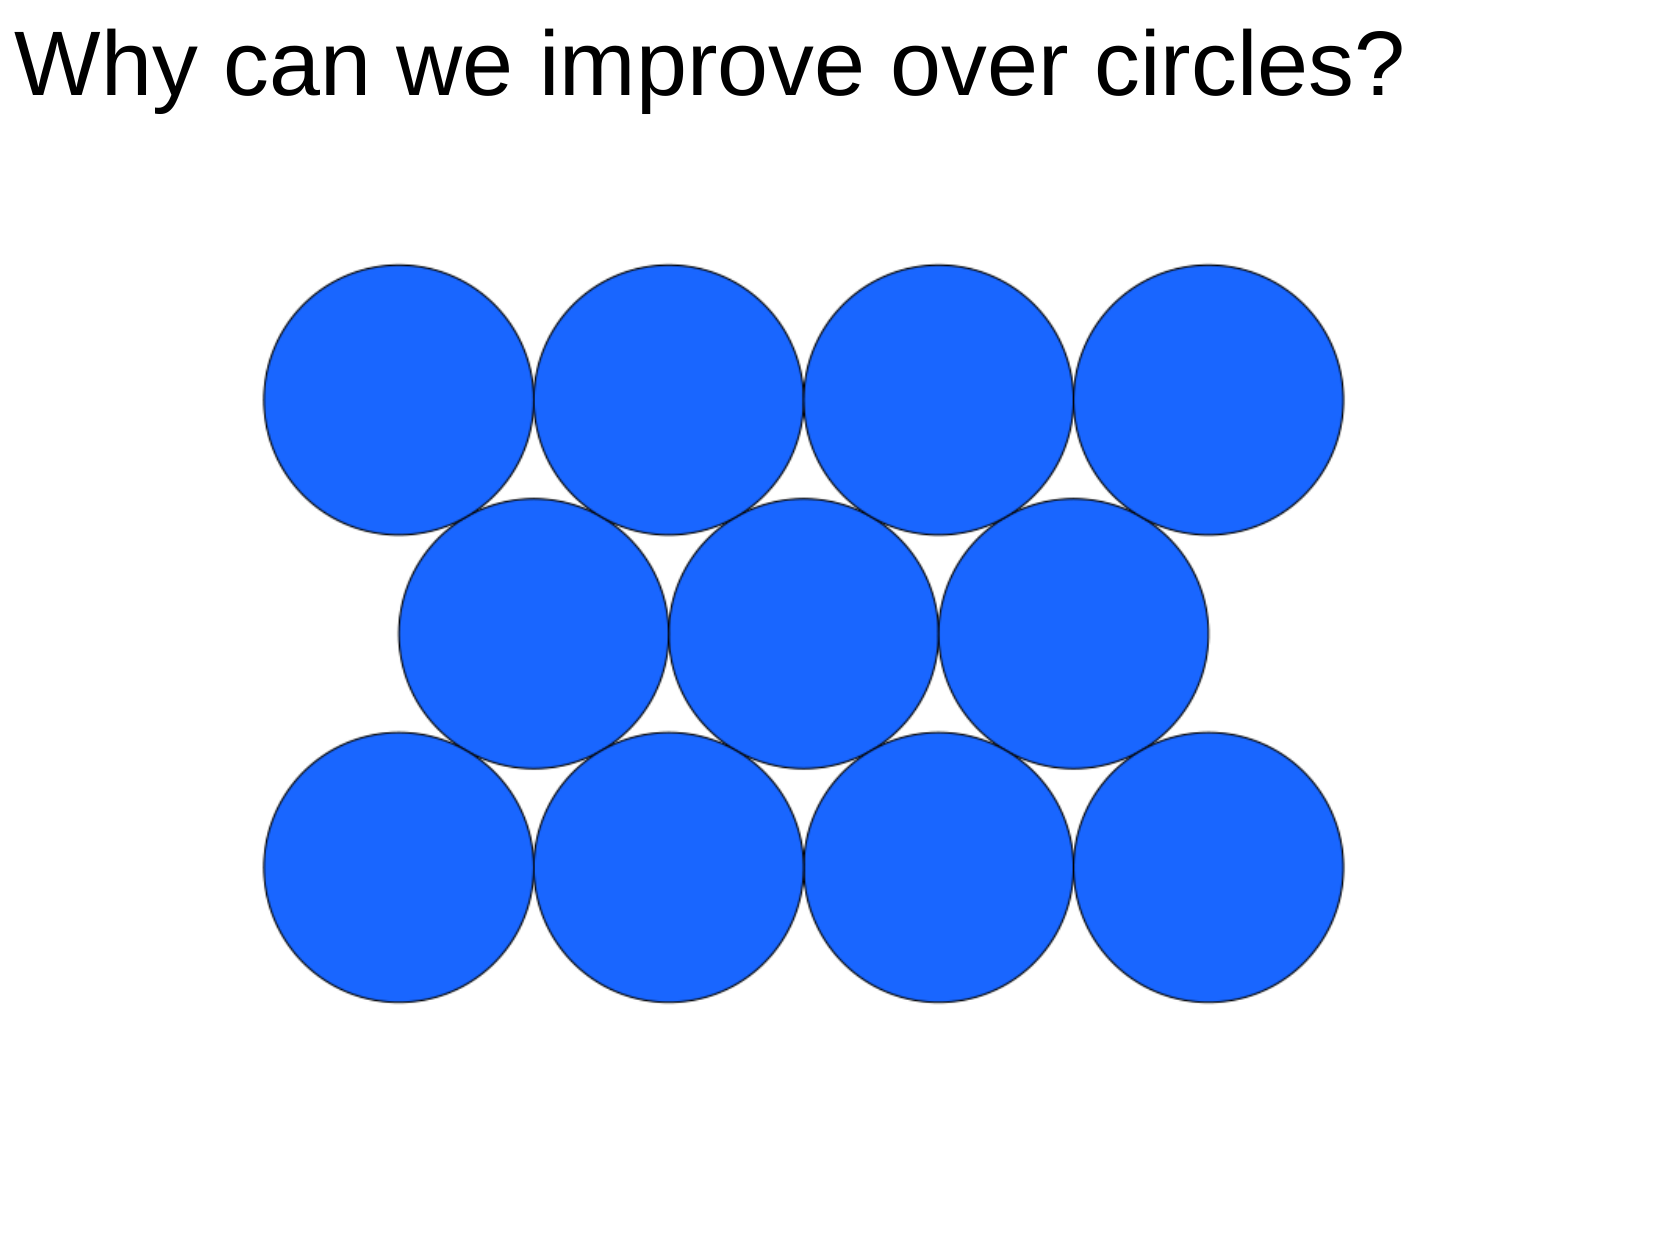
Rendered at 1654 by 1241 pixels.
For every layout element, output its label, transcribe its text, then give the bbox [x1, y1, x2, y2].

text_box Why can we improve over circles? [0, 5, 1654, 123]
picture [241, 243, 1367, 1025]
